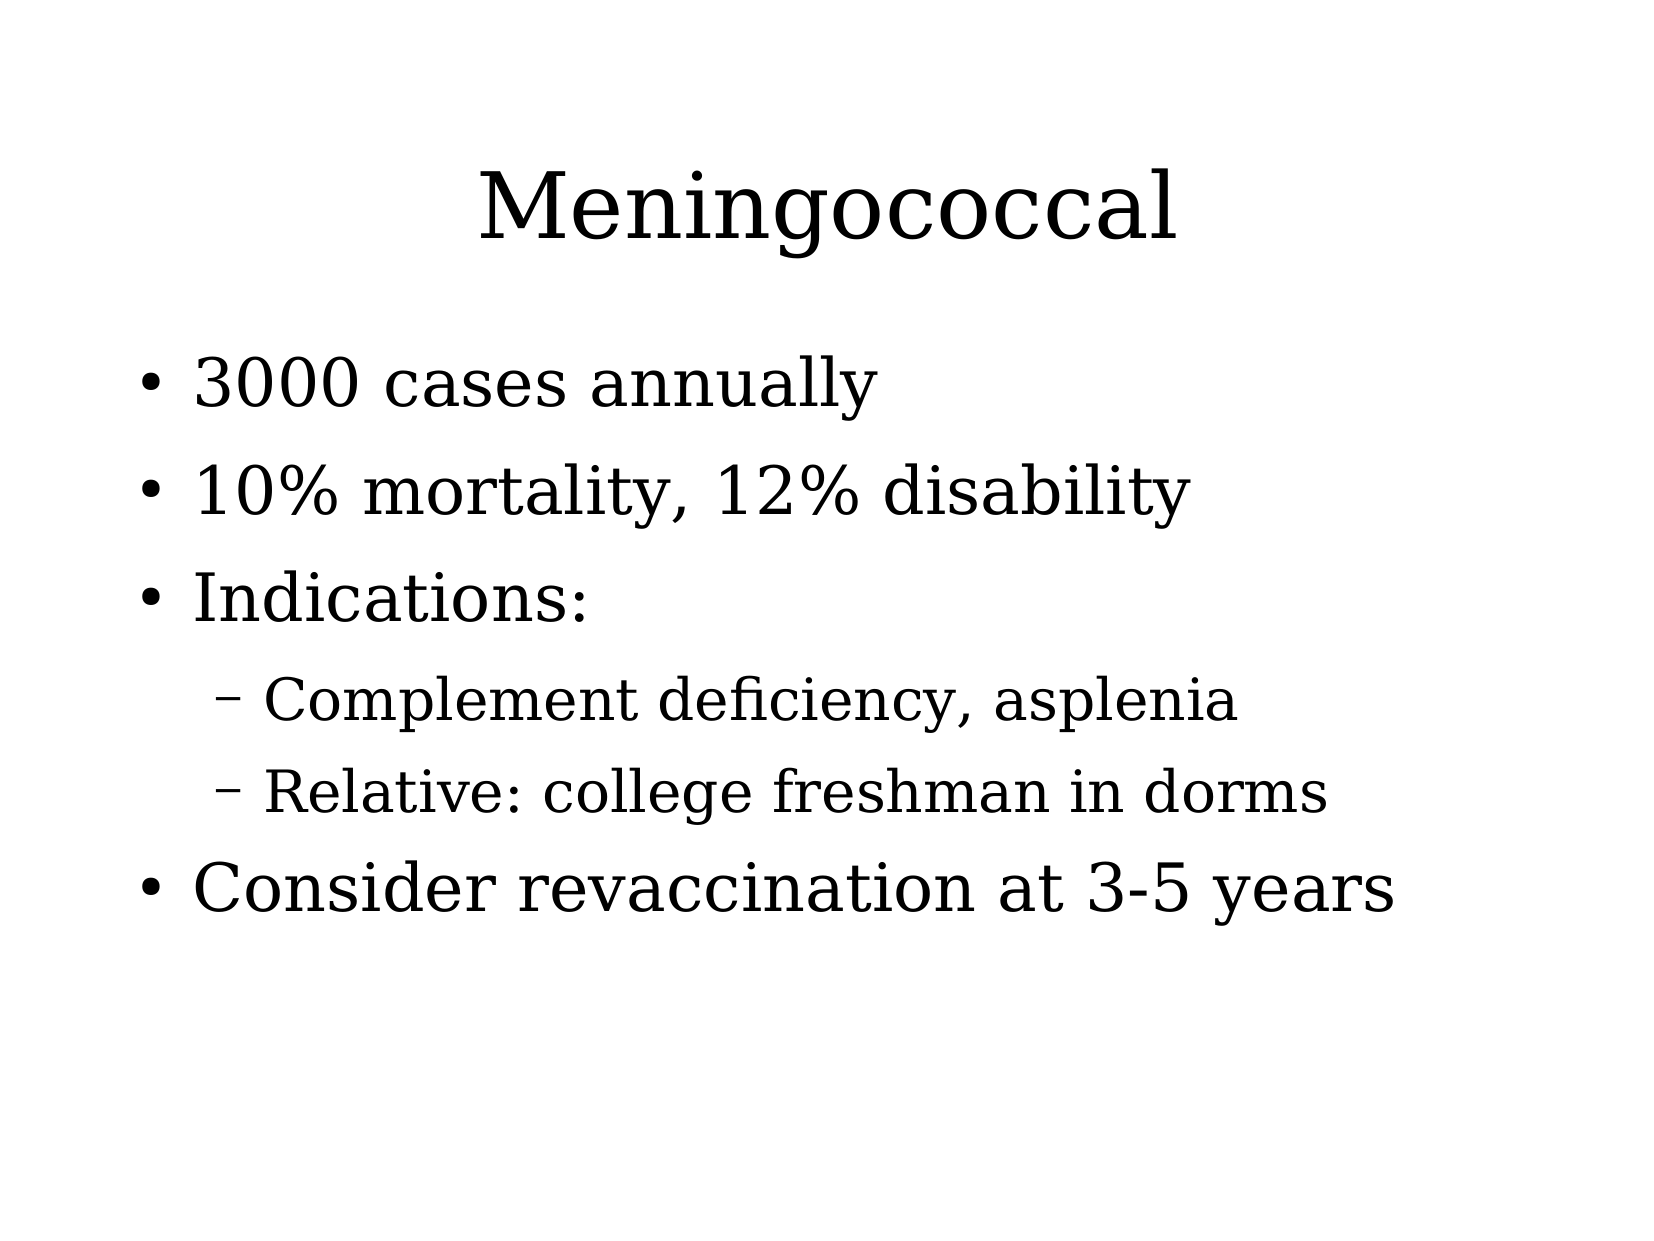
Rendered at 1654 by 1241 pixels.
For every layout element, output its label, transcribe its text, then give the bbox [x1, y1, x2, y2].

list 3000 cases annually 10% mortality, 12% disability Indications: Complement deficiency, asplenia Relative: college freshman in dorms Consider revaccination at 3-5 years [121, 344, 1534, 1127]
title Meningococcal [121, 102, 1534, 311]
